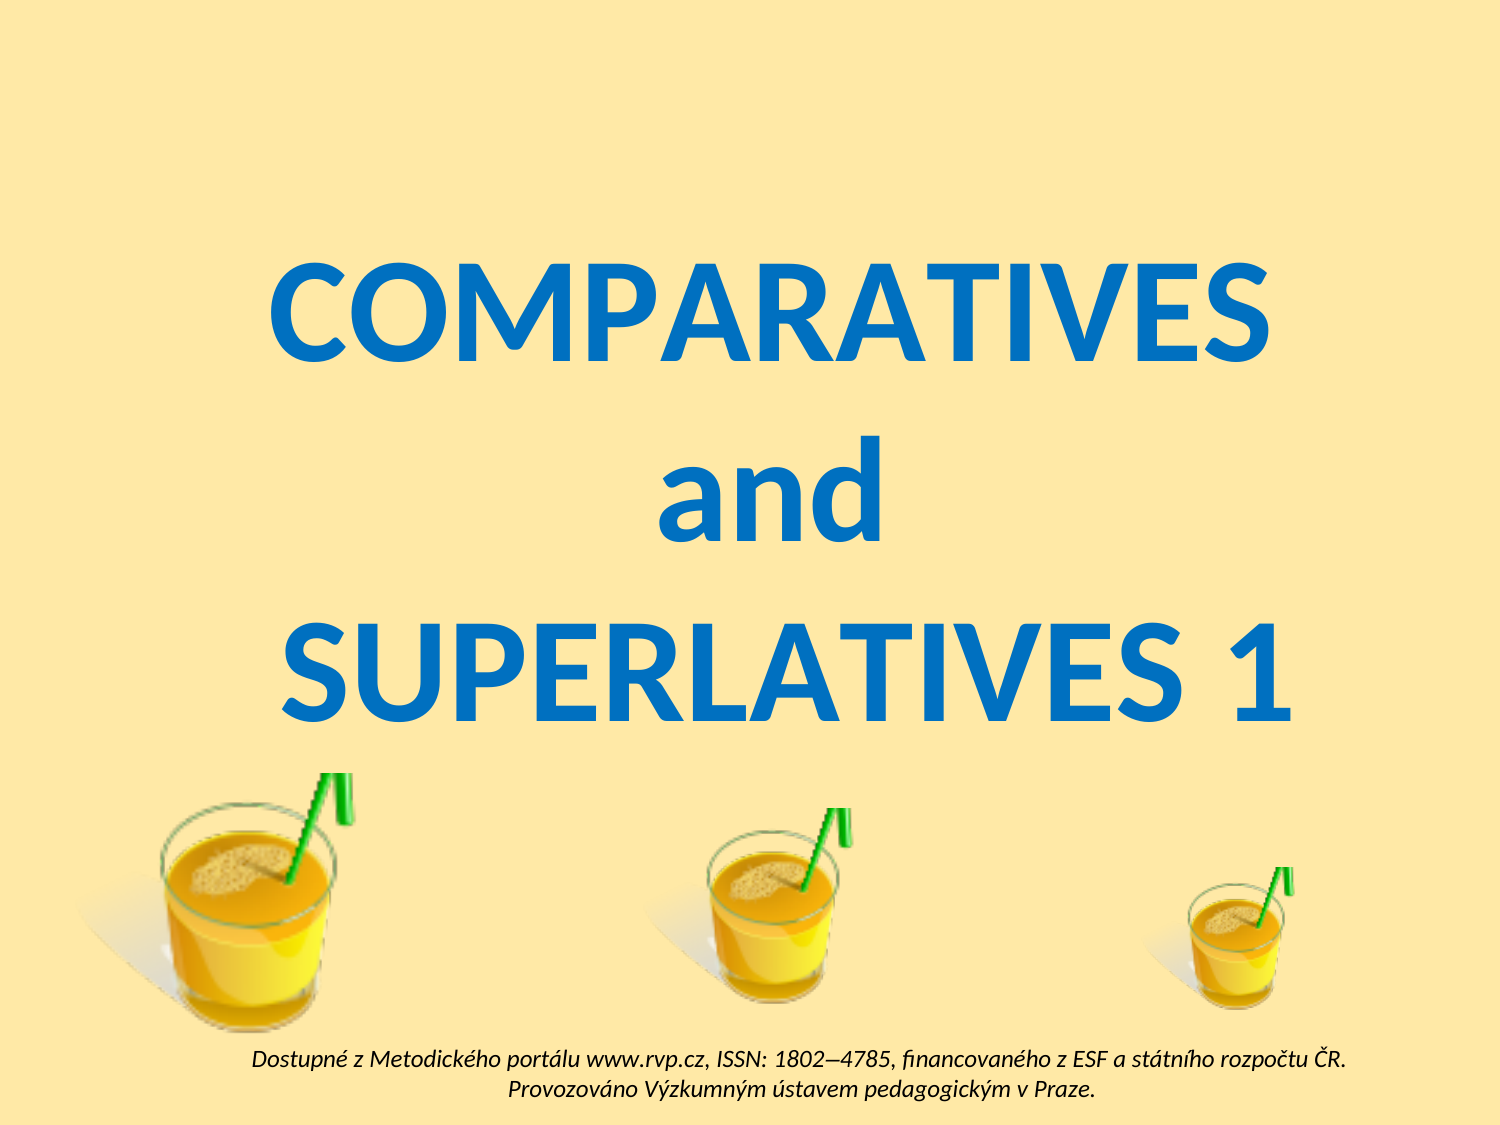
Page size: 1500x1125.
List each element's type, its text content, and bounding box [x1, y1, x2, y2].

text_box Dostupné z Metodického portálu www.rvp.cz, ISSN: 1802–4785, financovaného z ESF a státního rozpočtu ČR. Provozováno Výzkumným ústavem pedagogickým v Praze. [175, 1042, 1430, 1103]
picture [46, 773, 422, 1052]
title COMPARATIVES and SUPERLATIVES 1 [105, 70, 1472, 893]
picture [1125, 867, 1331, 1020]
picture [621, 808, 903, 1018]
